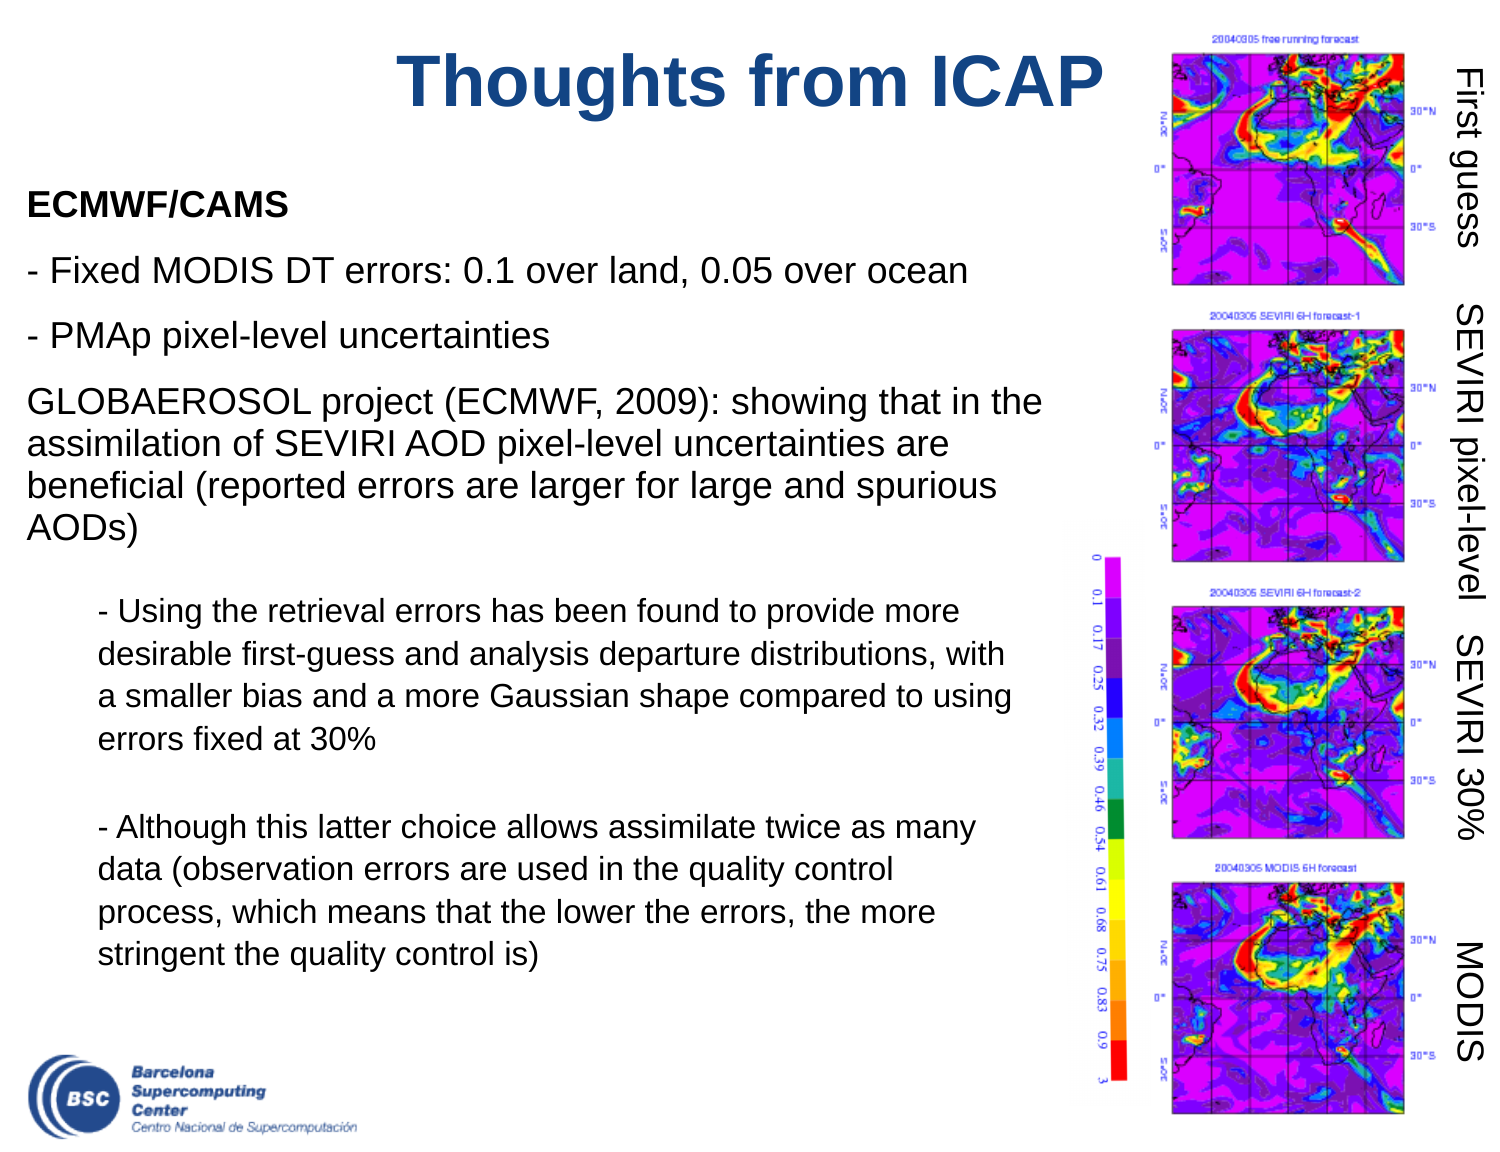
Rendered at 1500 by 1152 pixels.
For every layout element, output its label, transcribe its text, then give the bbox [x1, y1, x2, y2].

text_box ECMWF/CAMS - Fixed MODIS DT errors: 0.1 over land, 0.05 over ocean - PMAp pixel-level uncertainties GLOBAEROSOL project (ECMWF, 2009): showing that in the assimilation of SEVIRI AOD pixel-level uncertainties are beneficial (reported errors are larger for large and spurious AODs) [11, 176, 1087, 628]
text_box - Using the retrieval errors has been found to provide more desirable first-guess and analysis departure distributions, with a smaller bias and a more Gaussian shape compared to using errors fixed at 30% - Although this latter choice allows assimilate twice as many data (observation errors are used in the quality control process, which means that the lower the errors, the more stringent the quality control is) [82, 579, 1040, 981]
text_box First guess [1441, 51, 1500, 265]
text_box SEVIRI pixel-level [1441, 288, 1500, 618]
text_box MODIS [1441, 925, 1500, 1079]
text_box Thoughts from ICAP [76, 36, 1122, 178]
text_box SEVIRI 30% [1441, 618, 1500, 857]
picture [1062, 12, 1472, 1152]
picture [0, 1032, 394, 1152]
